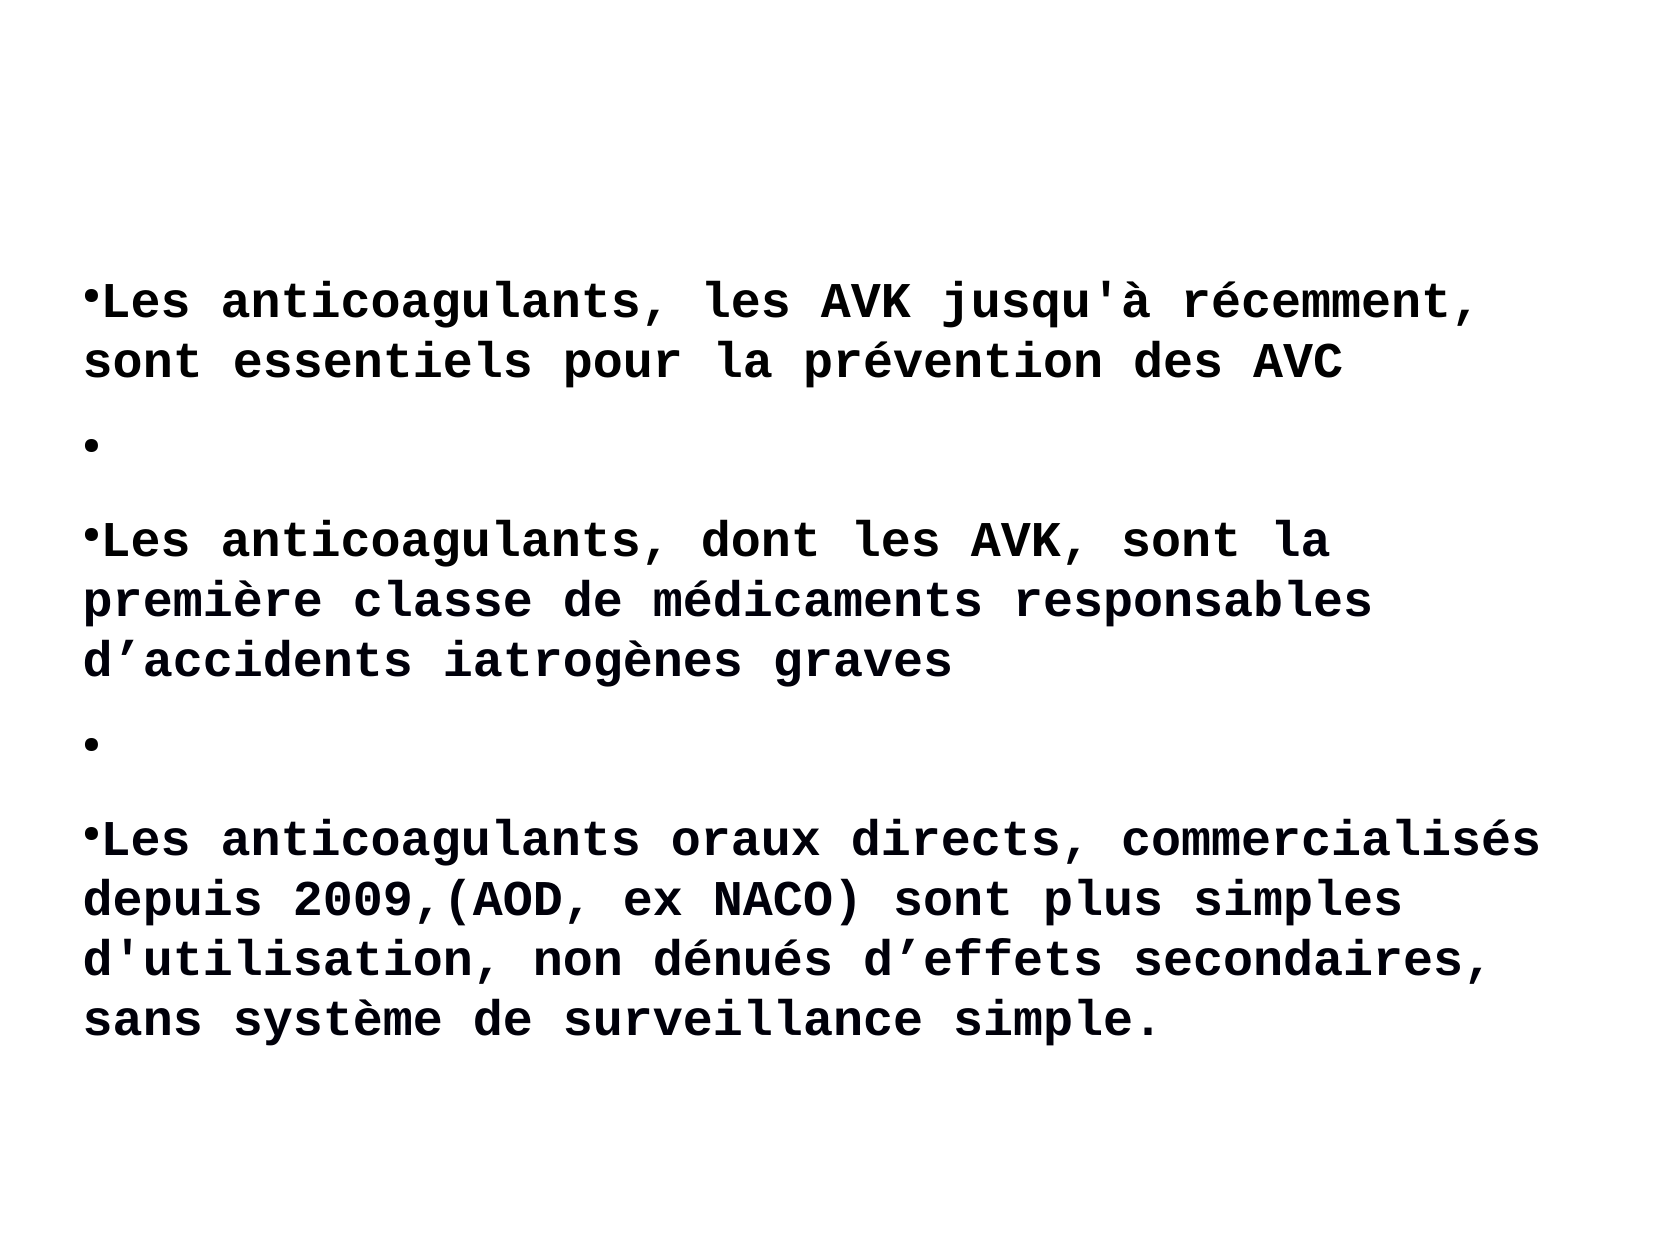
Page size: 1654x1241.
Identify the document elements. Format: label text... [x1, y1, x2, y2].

list Les anticoagulants, les AVK jusqu'à récemment, sont essentiels pour la prévention des AVC Les anticoagulants, dont les AVK, sont la première classe de médicaments responsables d’accidents iatrogènes graves Les anticoagulants oraux directs, commercialisés depuis 2009,(AOD, ex NACO) sont plus simples d'utilisation, non dénués d’effets secondaires, sans système de surveillance simple. [82, 267, 1571, 1148]
